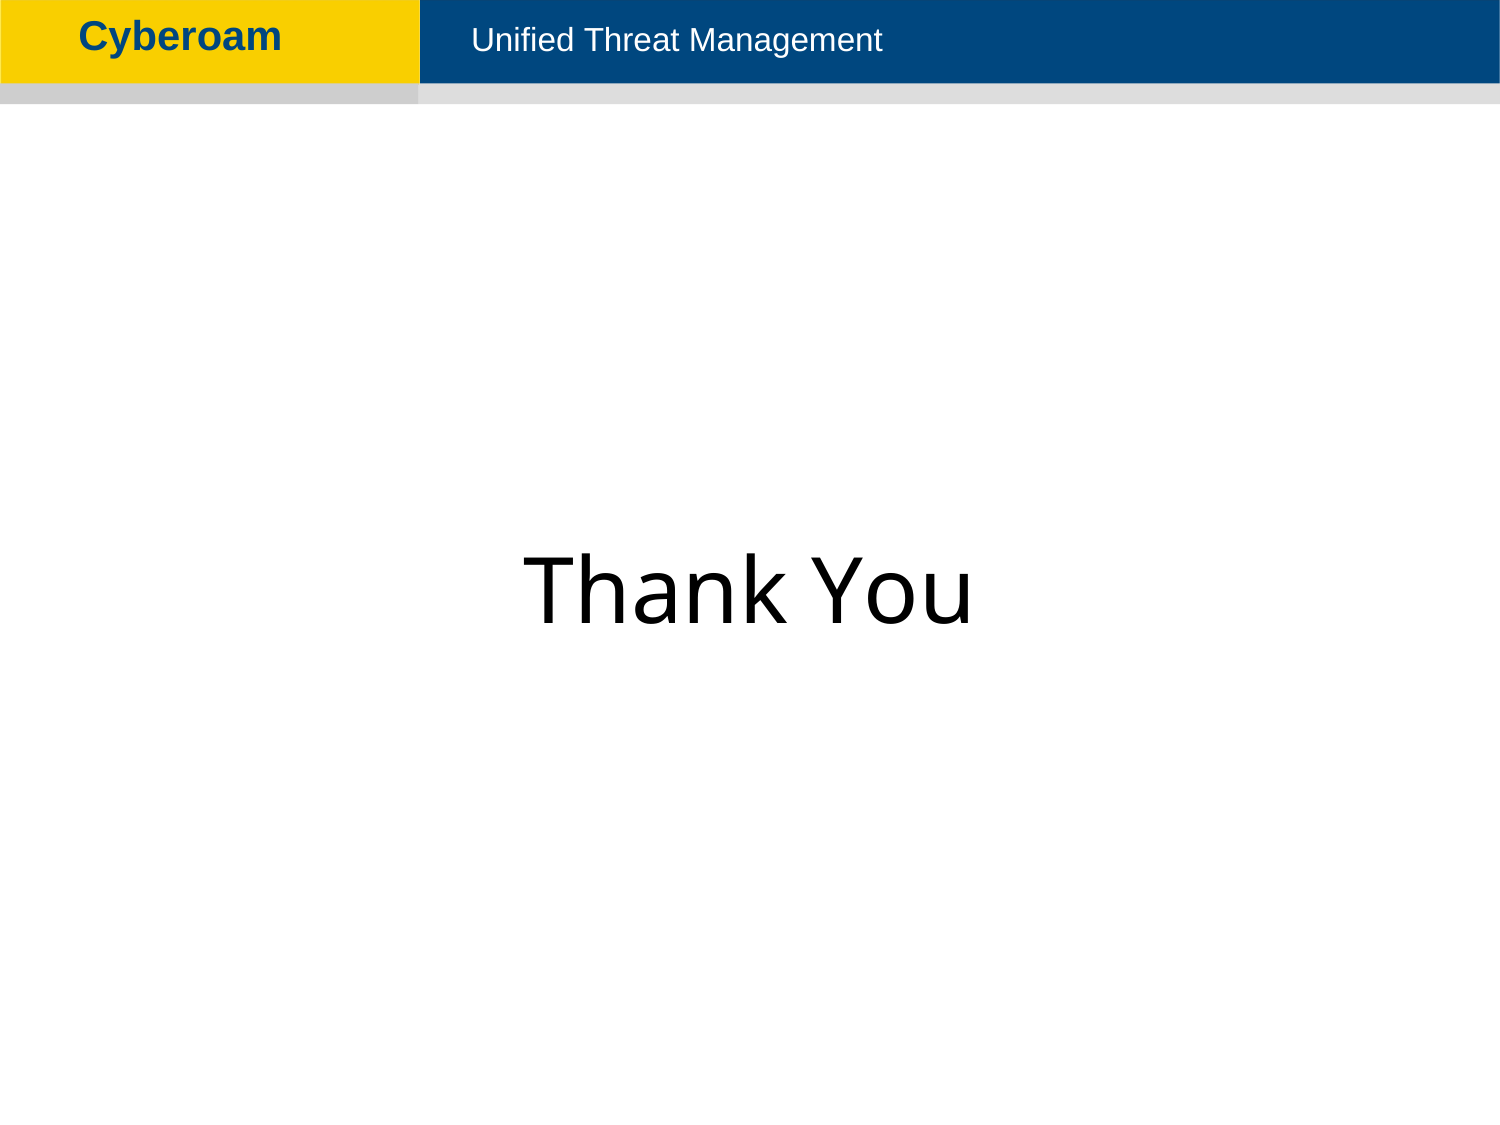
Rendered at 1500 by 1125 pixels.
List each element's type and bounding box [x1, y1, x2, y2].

picture [0, 0, 1500, 83]
list [75, 262, 1426, 1051]
